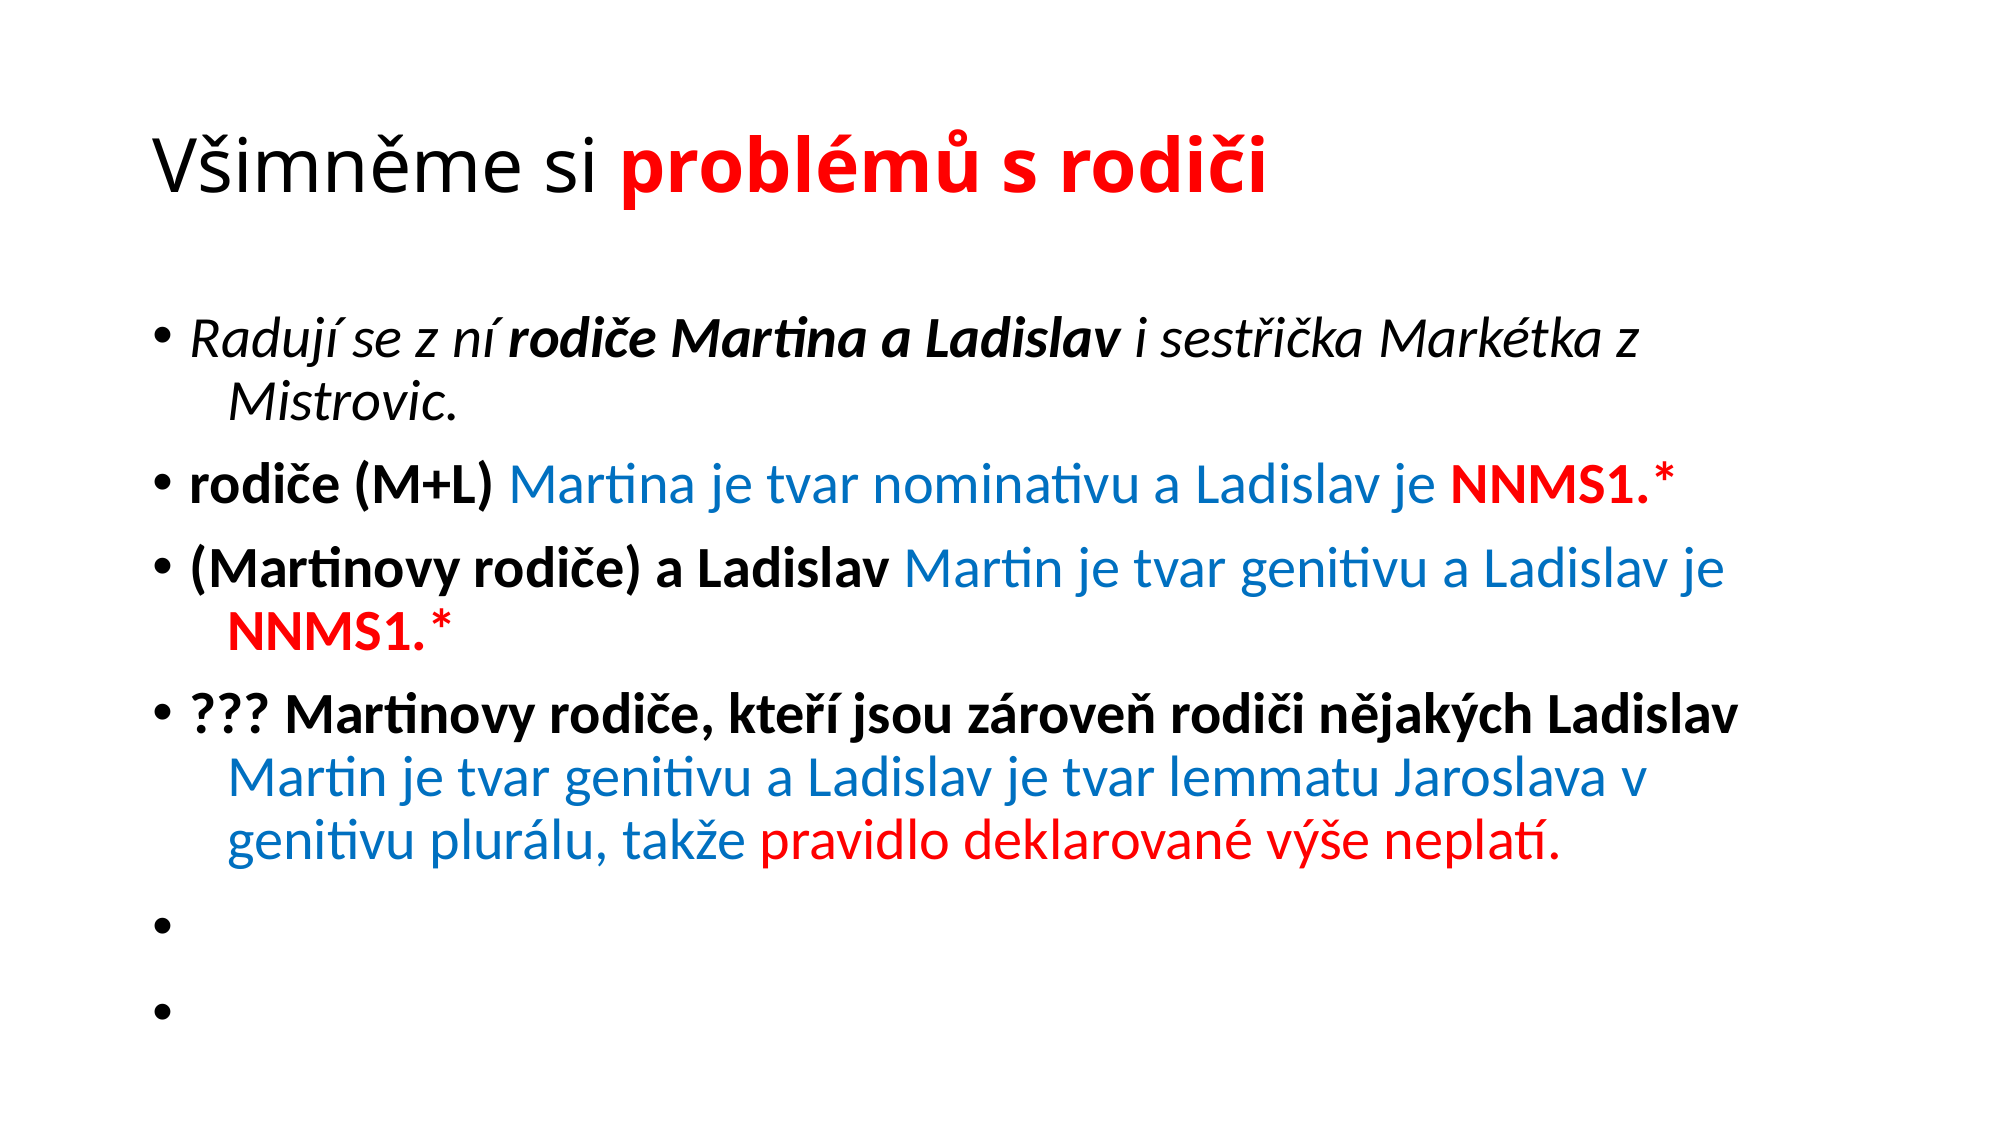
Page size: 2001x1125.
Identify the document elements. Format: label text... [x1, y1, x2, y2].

title Všimněme si problémů s rodiči [137, 59, 1863, 278]
list Radují se z ní rodiče Martina a Ladislav i sestřička Markétka z Mistrovic. rodiče (M+L) Martina je tvar nominativu a Ladislav je NNMS1.* (Martinovy rodiče) a Ladislav Martin je tvar genitivu a Ladislav je NNMS1.* ??? Martinovy rodiče, kteří jsou zároveň rodiči nějakých Ladislav Martin je tvar genitivu a Ladislav je tvar lemmatu Jaroslava v genitivu plurálu, takže pravidlo deklarované výše neplatí. [137, 299, 1863, 1014]
